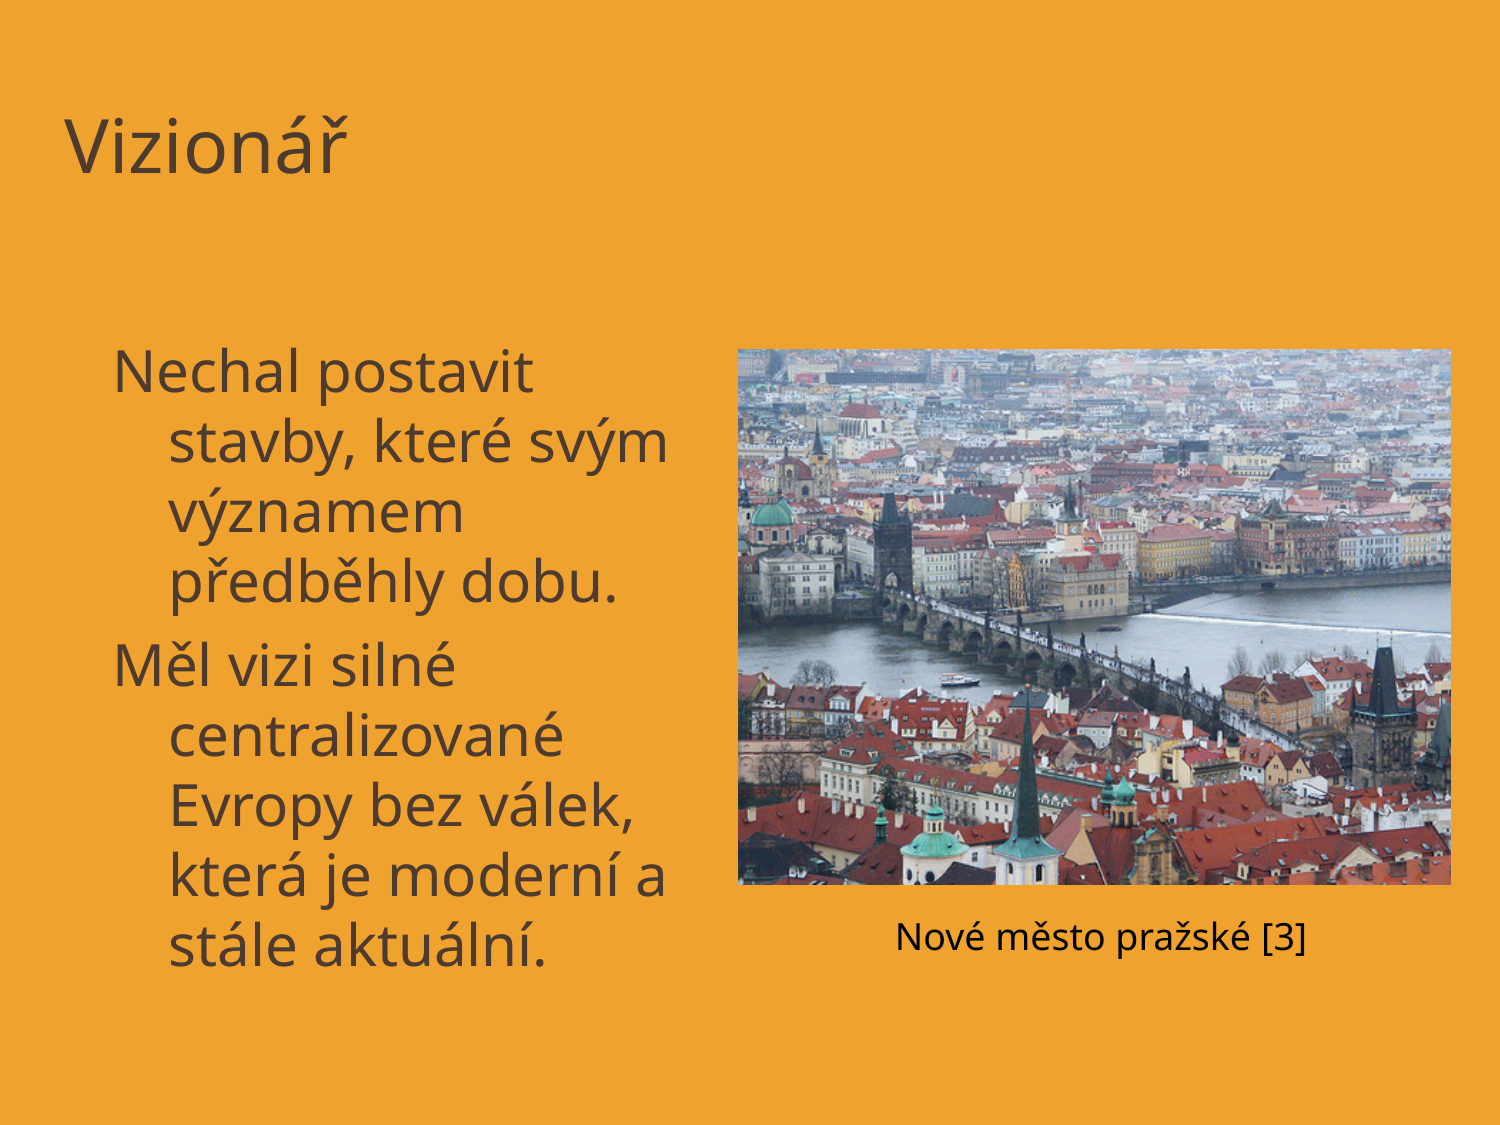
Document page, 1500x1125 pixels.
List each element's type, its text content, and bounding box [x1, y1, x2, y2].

list Nechal postavit stavby, které svým významem předběhly dobu. Měl vizi silné centralizované Evropy bez válek, která je moderní a stále aktuální. [41, 326, 729, 946]
title Vizionář [49, 75, 1475, 214]
text_box Nové město pražské [3] [879, 905, 1308, 966]
picture [738, 349, 1451, 885]
